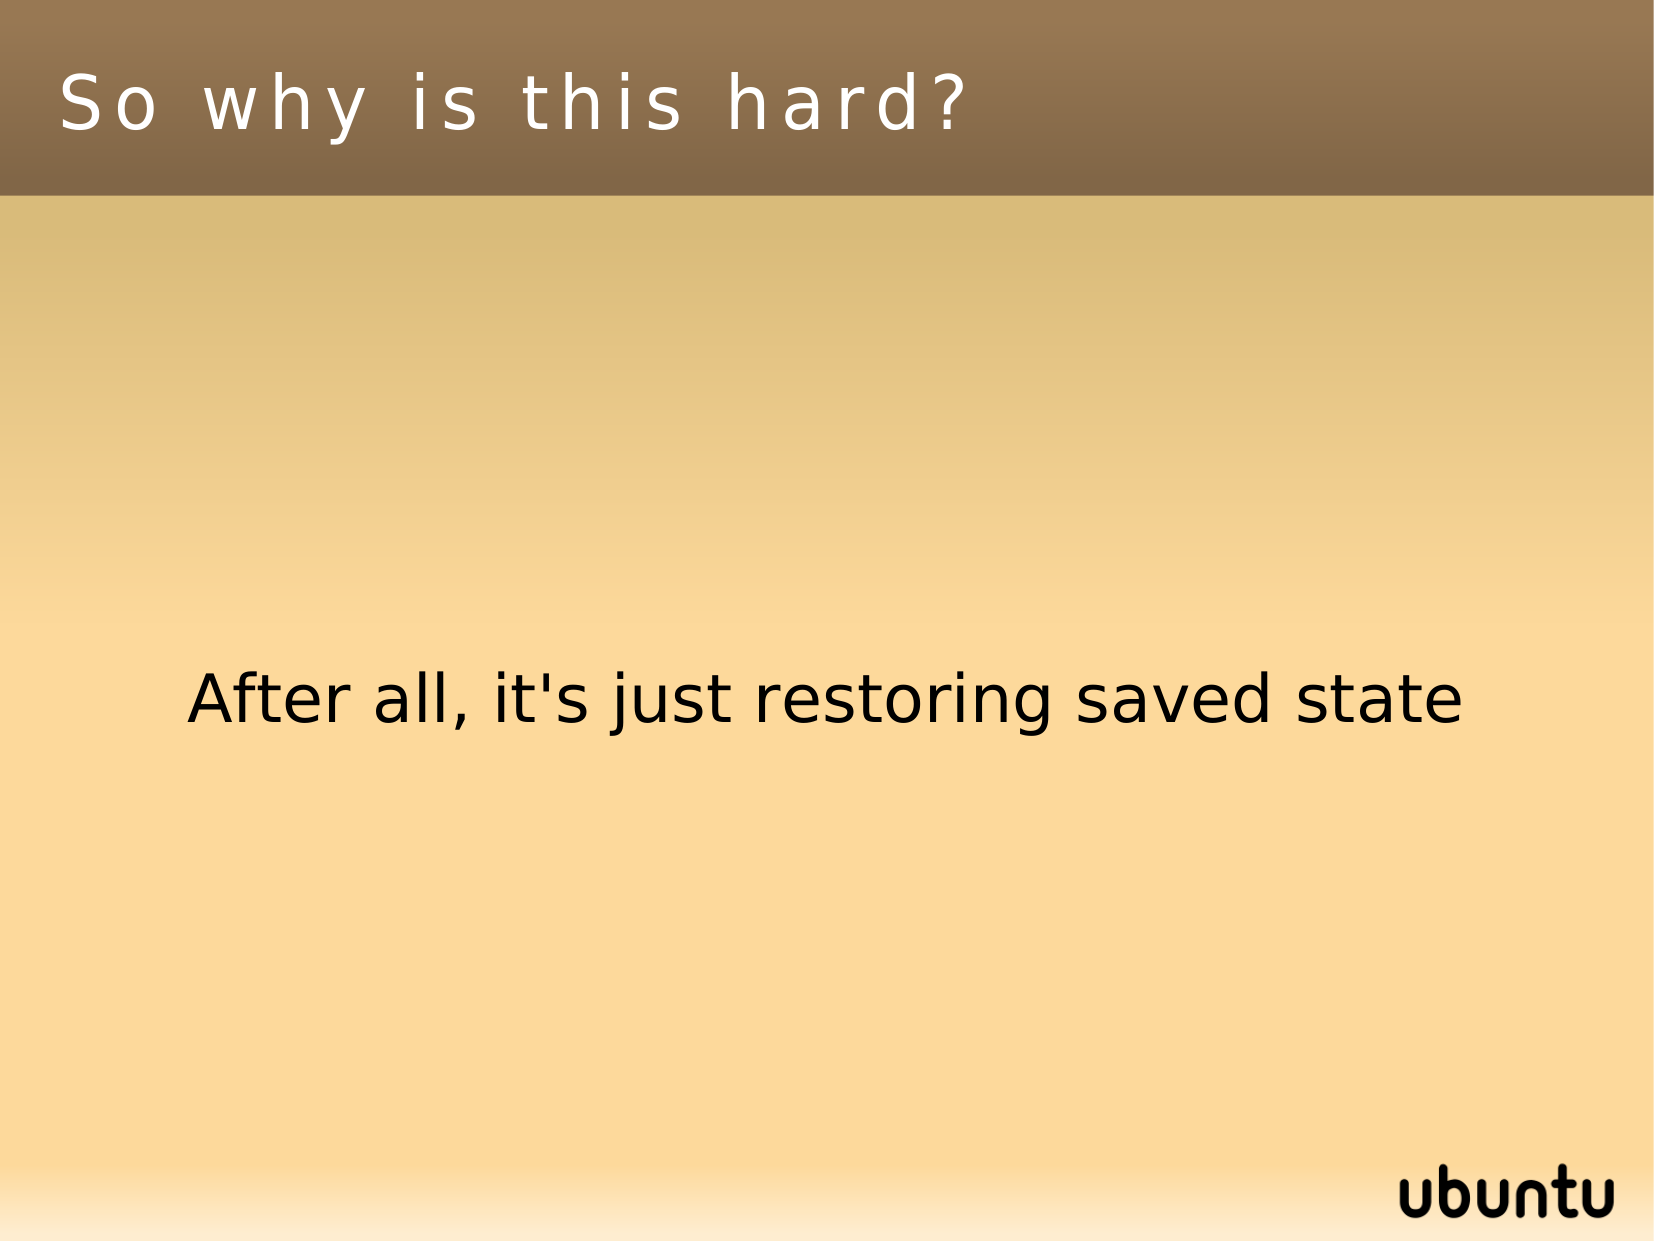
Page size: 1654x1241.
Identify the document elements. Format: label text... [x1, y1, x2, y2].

picture [0, 0, 1654, 1241]
title So why is this hard? [59, 29, 1595, 178]
subtitle After all, it's just restoring saved state [82, 297, 1571, 1102]
